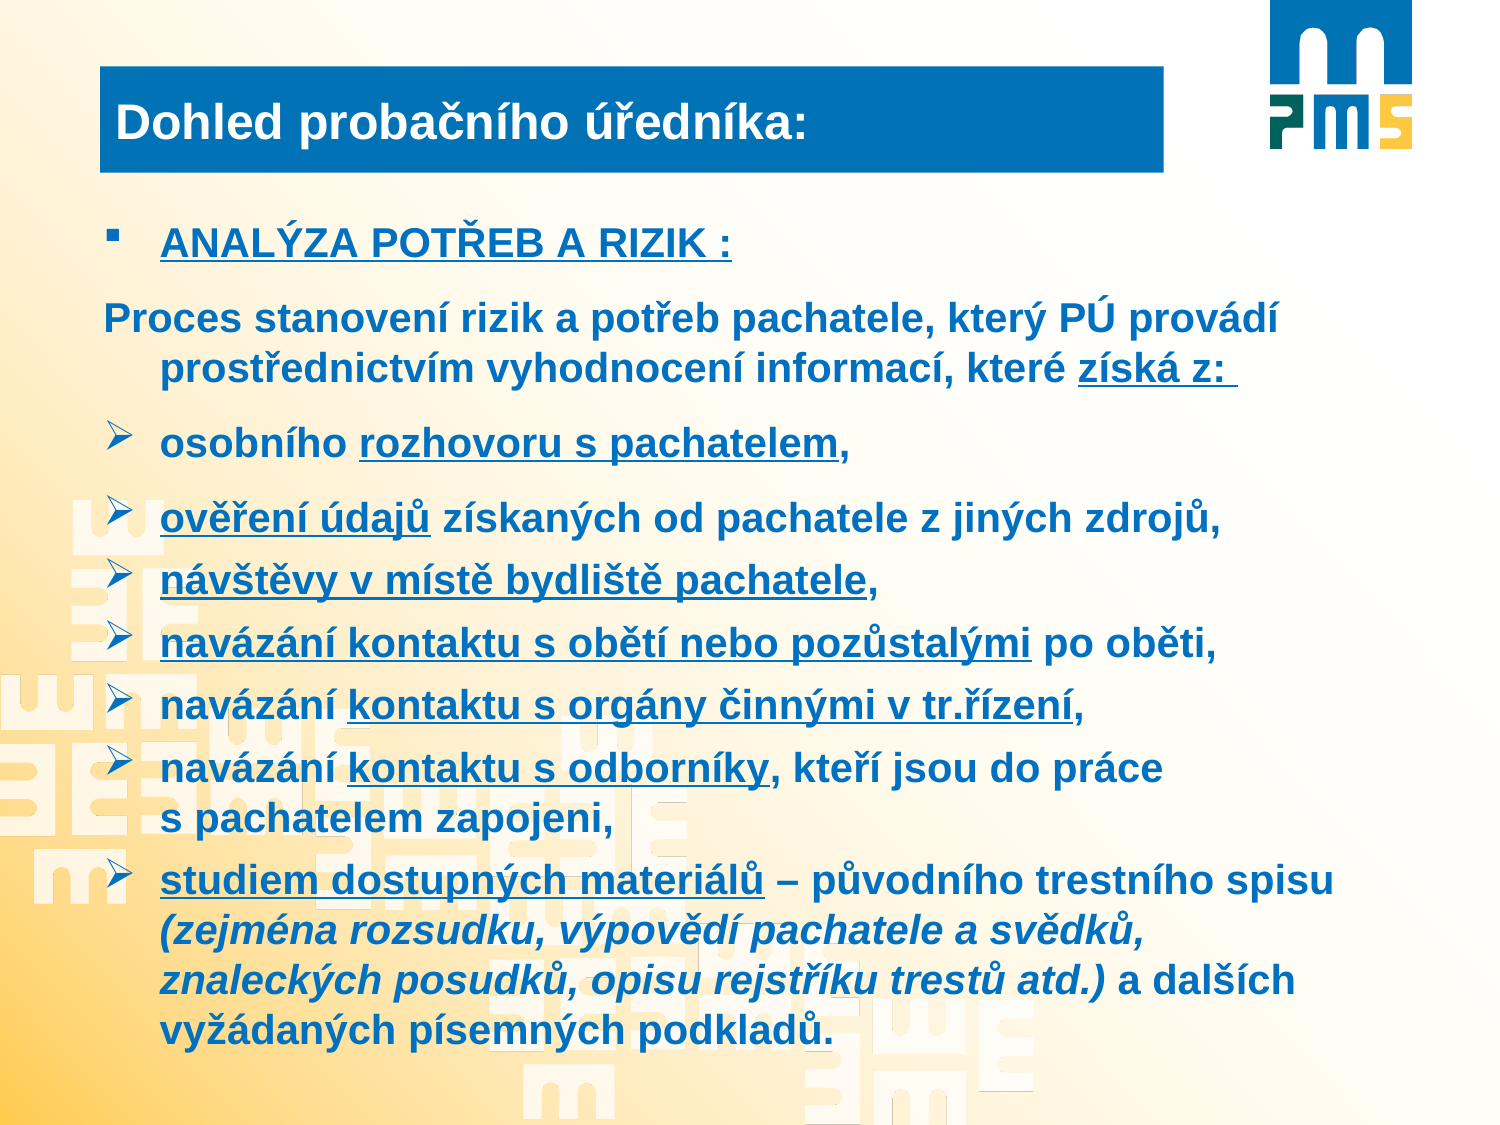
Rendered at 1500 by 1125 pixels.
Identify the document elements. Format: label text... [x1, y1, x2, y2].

title Dohled probačního úředníka: [100, 66, 1164, 173]
text_box ANALÝZA POTŘEB A RIZIK : Proces stanovení rizik a potřeb pachatele, který PÚ provádí prostřednictvím vyhodnocení informací, které získá z: osobního rozhovoru s pachatelem, ověření údajů získaných od pachatele z jiných zdrojů, návštěvy v místě bydliště pachatele, navázání kontaktu s obětí nebo pozůstalými po oběti, navázání kontaktu s orgány činnými v tr.řízení, navázání kontaktu s odborníky, kteří jsou do práce s pachatelem zapojeni, studiem dostupných materiálů – původního trestního spisu (zejména rozsudku, výpovědí pachatele a svědků, znaleckých posudků, opisu rejstříku trestů atd.) a dalších vyžádaných písemných podkladů. [88, 207, 1365, 1059]
picture [0, 0, 1500, 1125]
